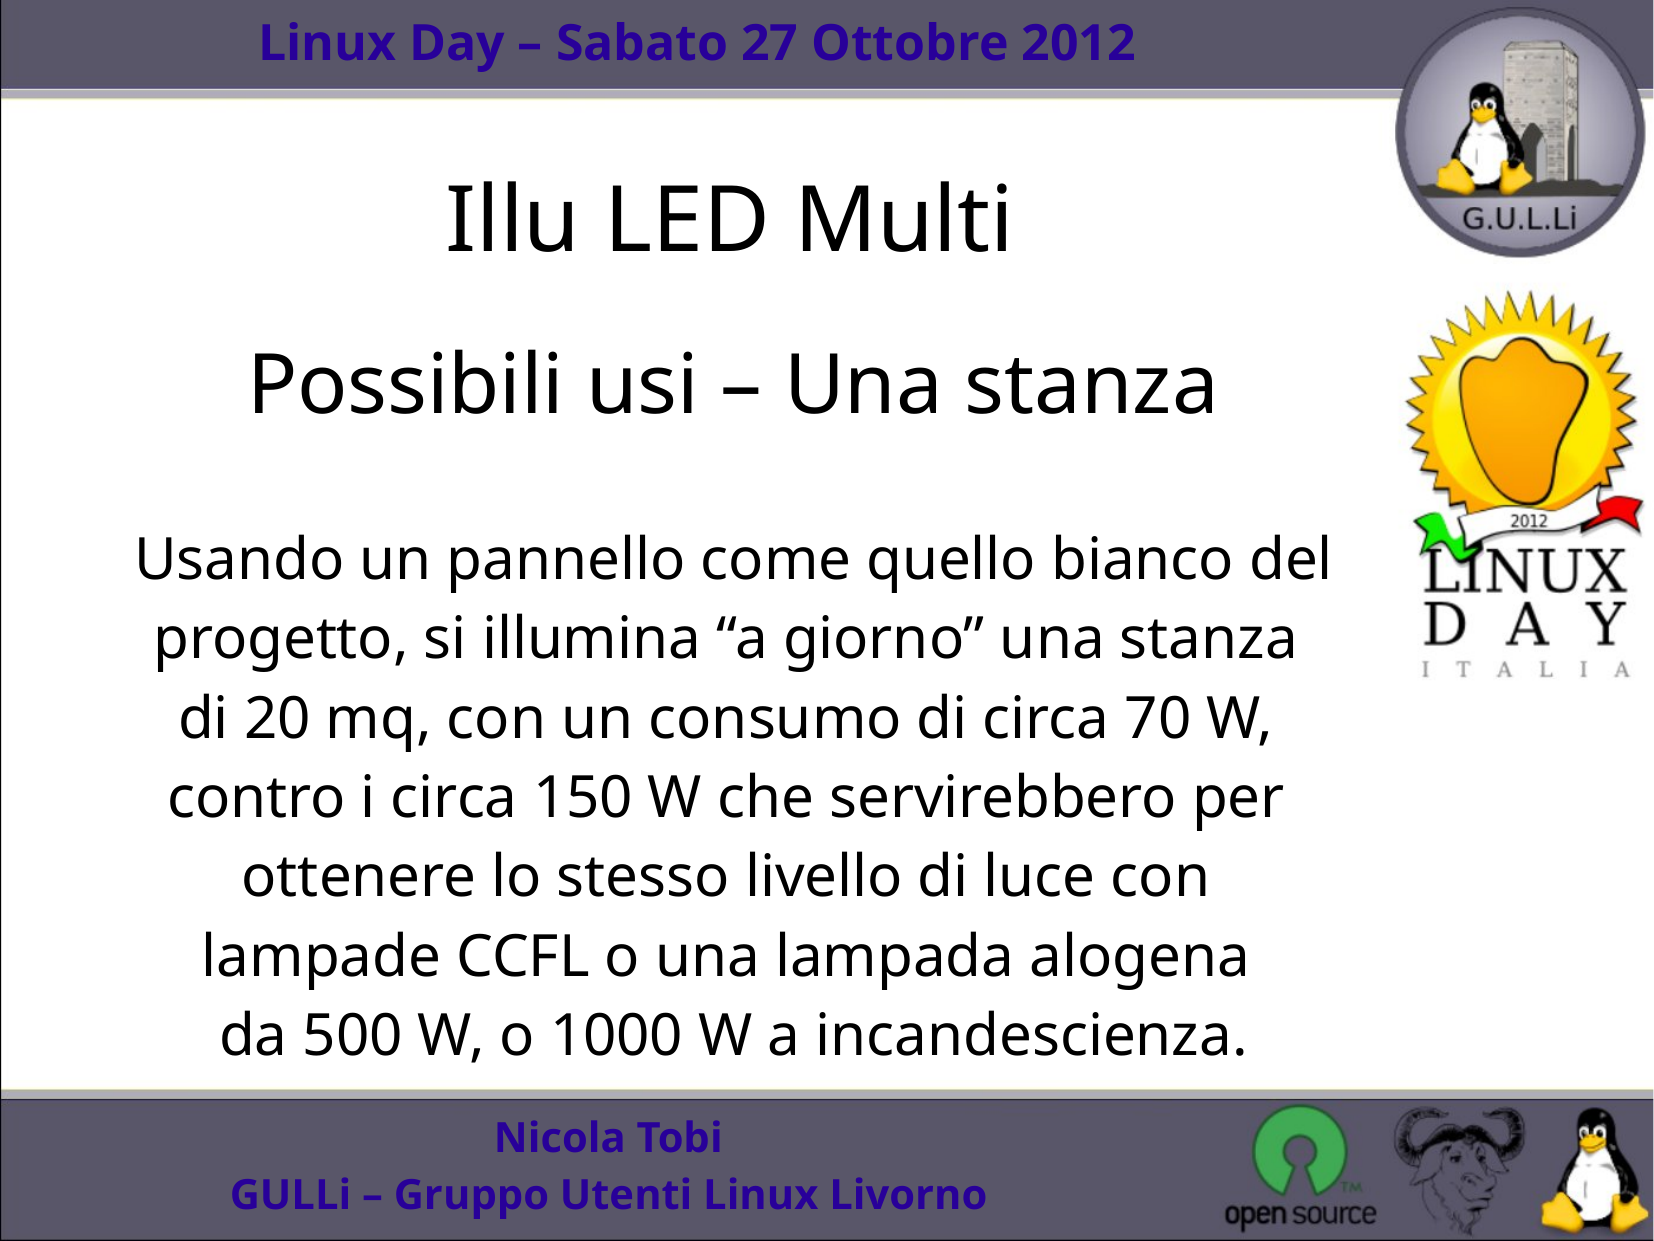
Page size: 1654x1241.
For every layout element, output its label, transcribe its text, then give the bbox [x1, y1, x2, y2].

title Illu LED Multi [82, 112, 1378, 320]
text_box Linux Day – Sabato 27 Ottobre 2012 [0, 0, 1395, 97]
picture [0, 0, 1654, 1241]
subtitle Possibili usi – Una stanza Usando un pannello come quello bianco del progetto, si illumina “a giorno” una stanza di 20 mq, con un consumo di circa 70 W, contro i circa 150 W che servirebbero per ottenere lo stesso livello di luce con lampade CCFL o una lampada alogena da 500 W, o 1000 W a incandescienza. [85, 315, 1382, 1082]
text_box Nicola Tobi GULLi – Gruppo Utenti Linux Livorno [0, 1100, 1218, 1241]
